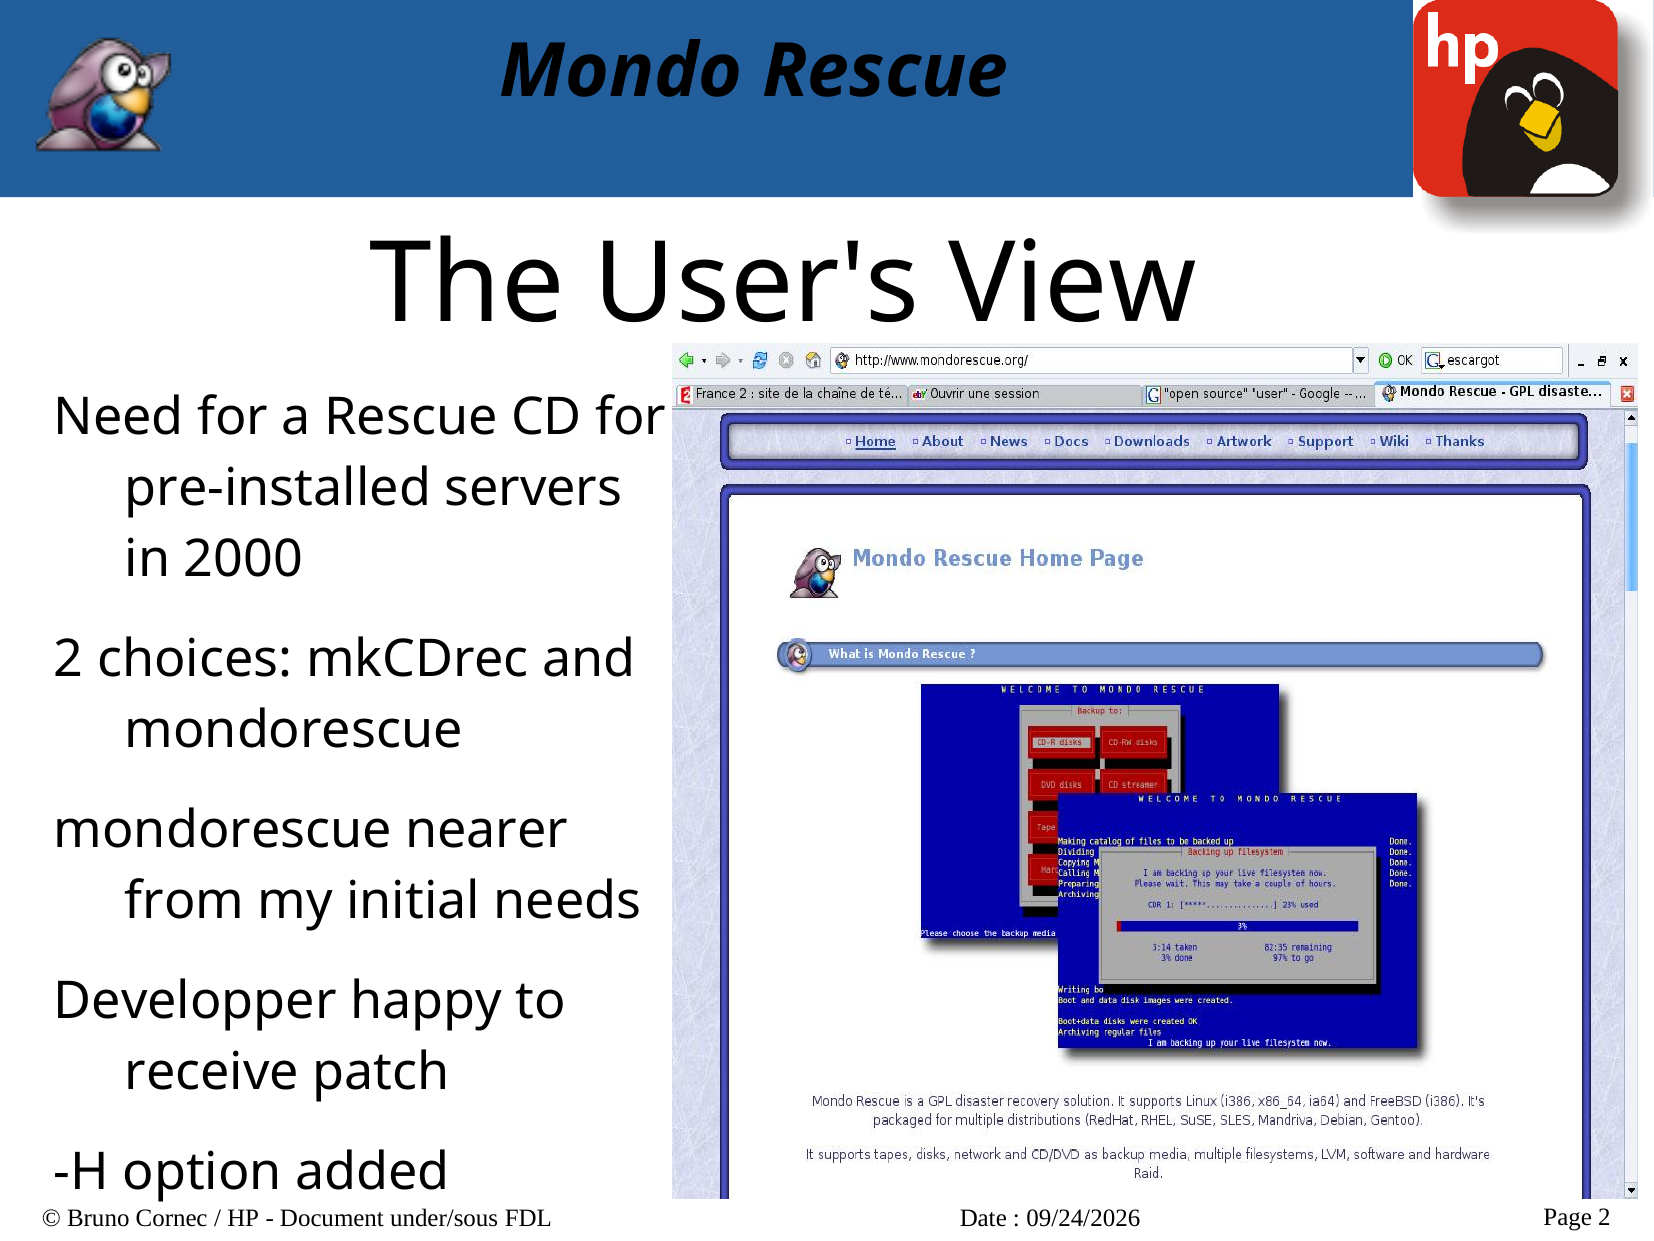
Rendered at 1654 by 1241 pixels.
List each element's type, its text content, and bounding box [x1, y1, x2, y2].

list Need for a Rescue CD for pre-installed servers in 2000 2 choices: mkCDrec and mondorescue mondorescue nearer from my initial needs Developper happy to receive patch -H option added [42, 379, 672, 1163]
picture [1413, 0, 1654, 235]
text_box The User's View [369, 201, 1248, 342]
picture [672, 342, 1638, 1199]
picture [0, 0, 211, 199]
